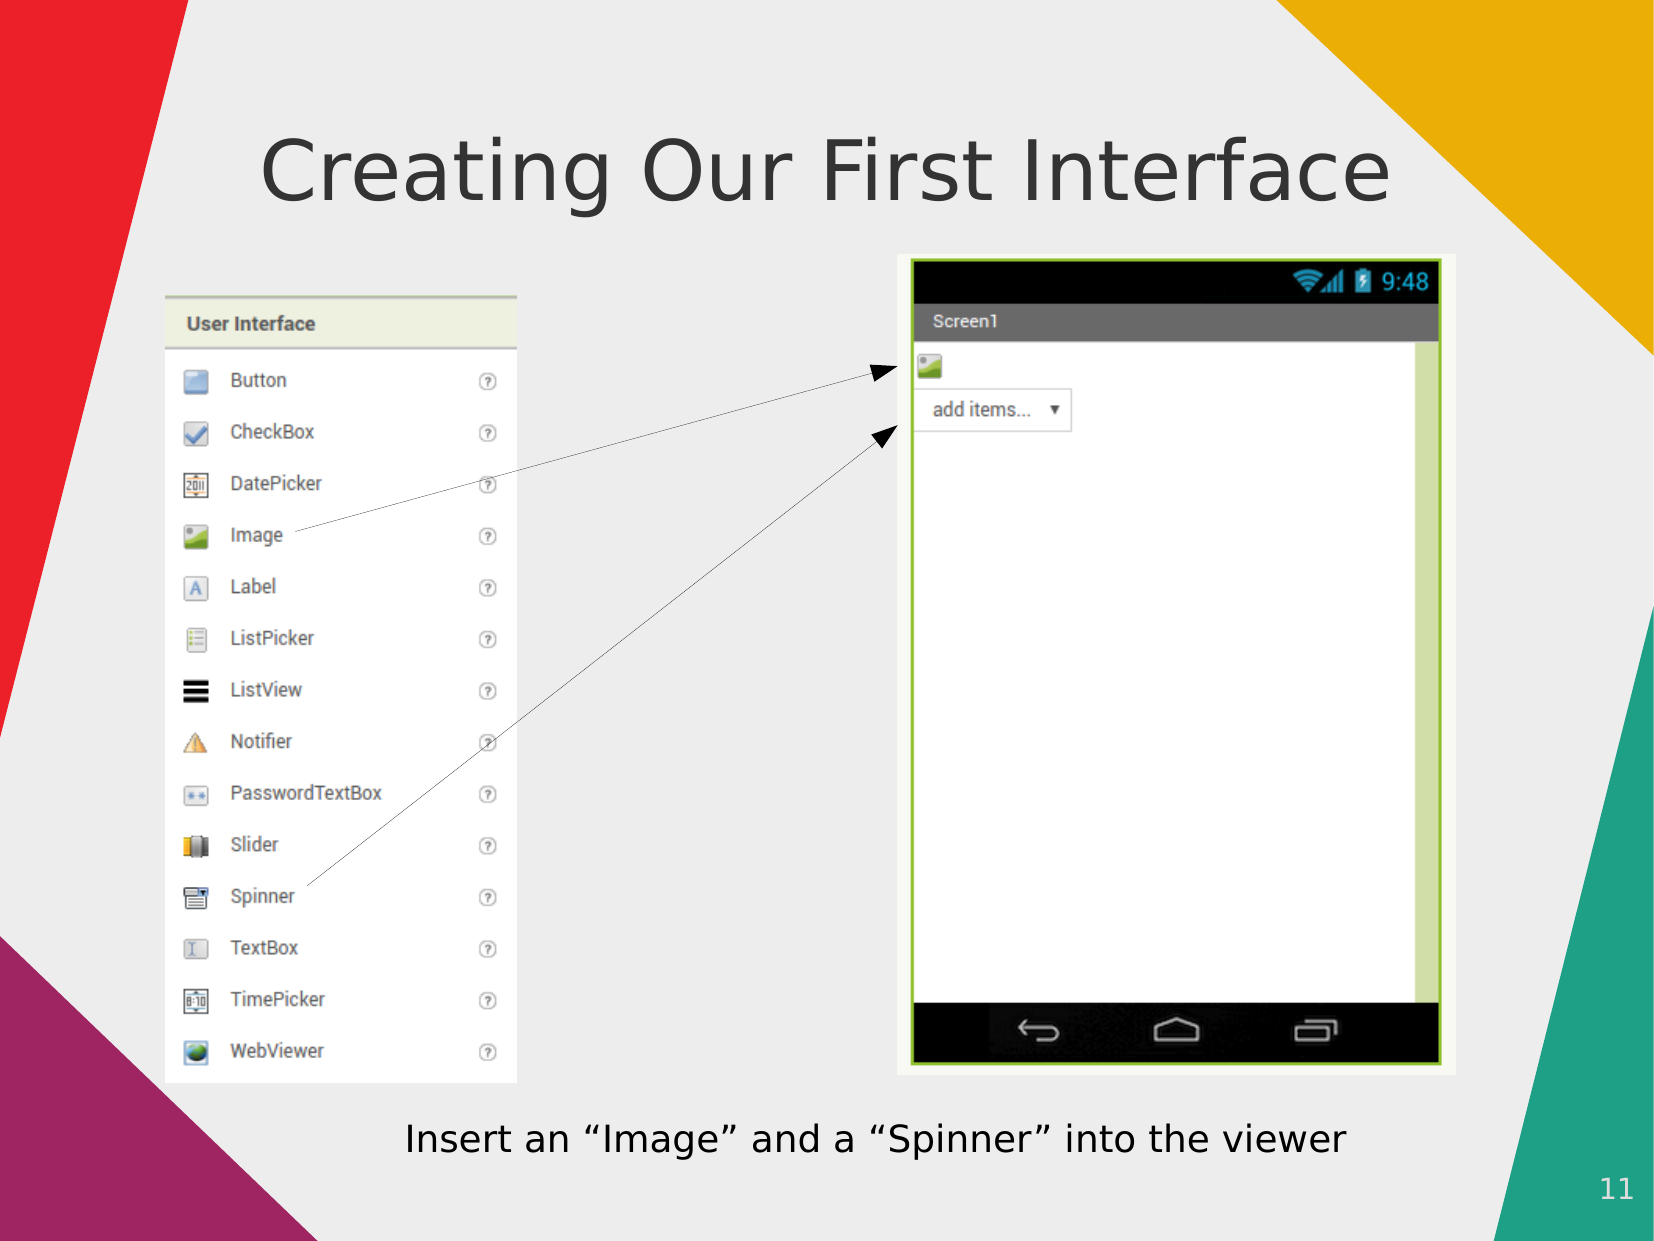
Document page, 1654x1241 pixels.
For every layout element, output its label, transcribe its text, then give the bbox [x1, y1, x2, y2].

text_box Insert an “Image” and a “Spinner” into the viewer [389, 1110, 1382, 1169]
title Creating Our First Interface [114, 73, 1539, 271]
picture [897, 254, 1456, 1075]
picture [165, 295, 517, 1083]
